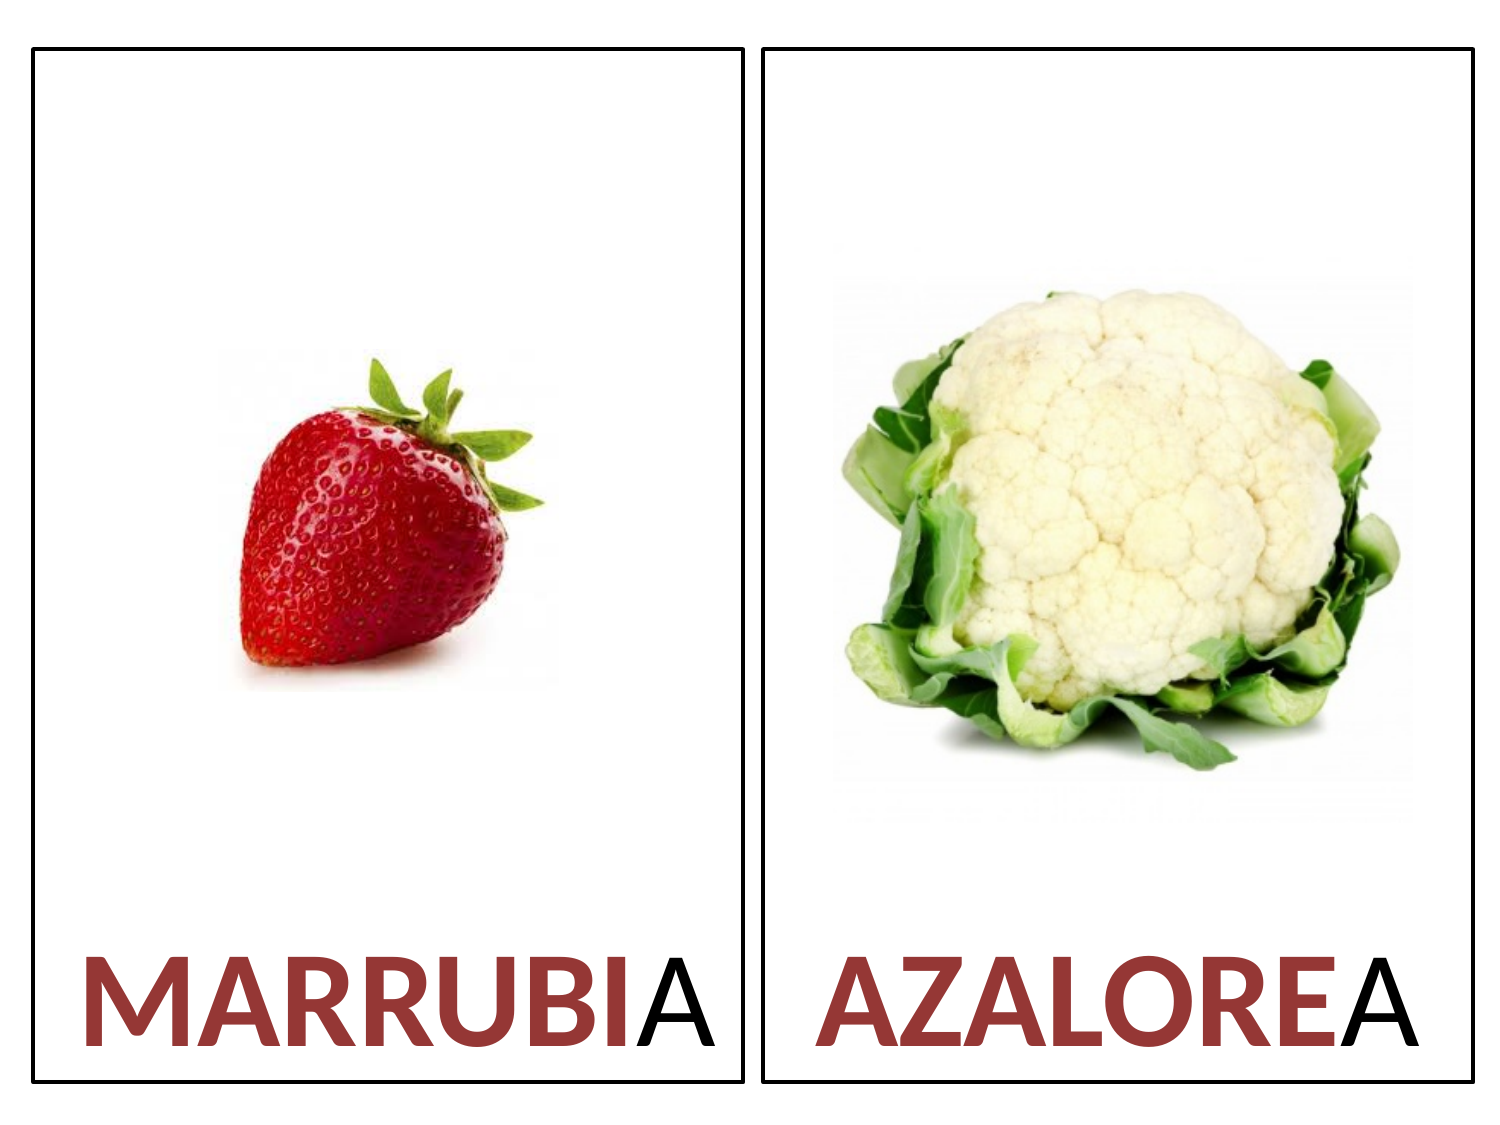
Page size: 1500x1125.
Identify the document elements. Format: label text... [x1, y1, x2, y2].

picture [31, 47, 745, 1084]
text_box AZALOREA [800, 902, 1435, 1082]
picture [761, 47, 1475, 1084]
text_box MARRUBIA [62, 902, 731, 1082]
